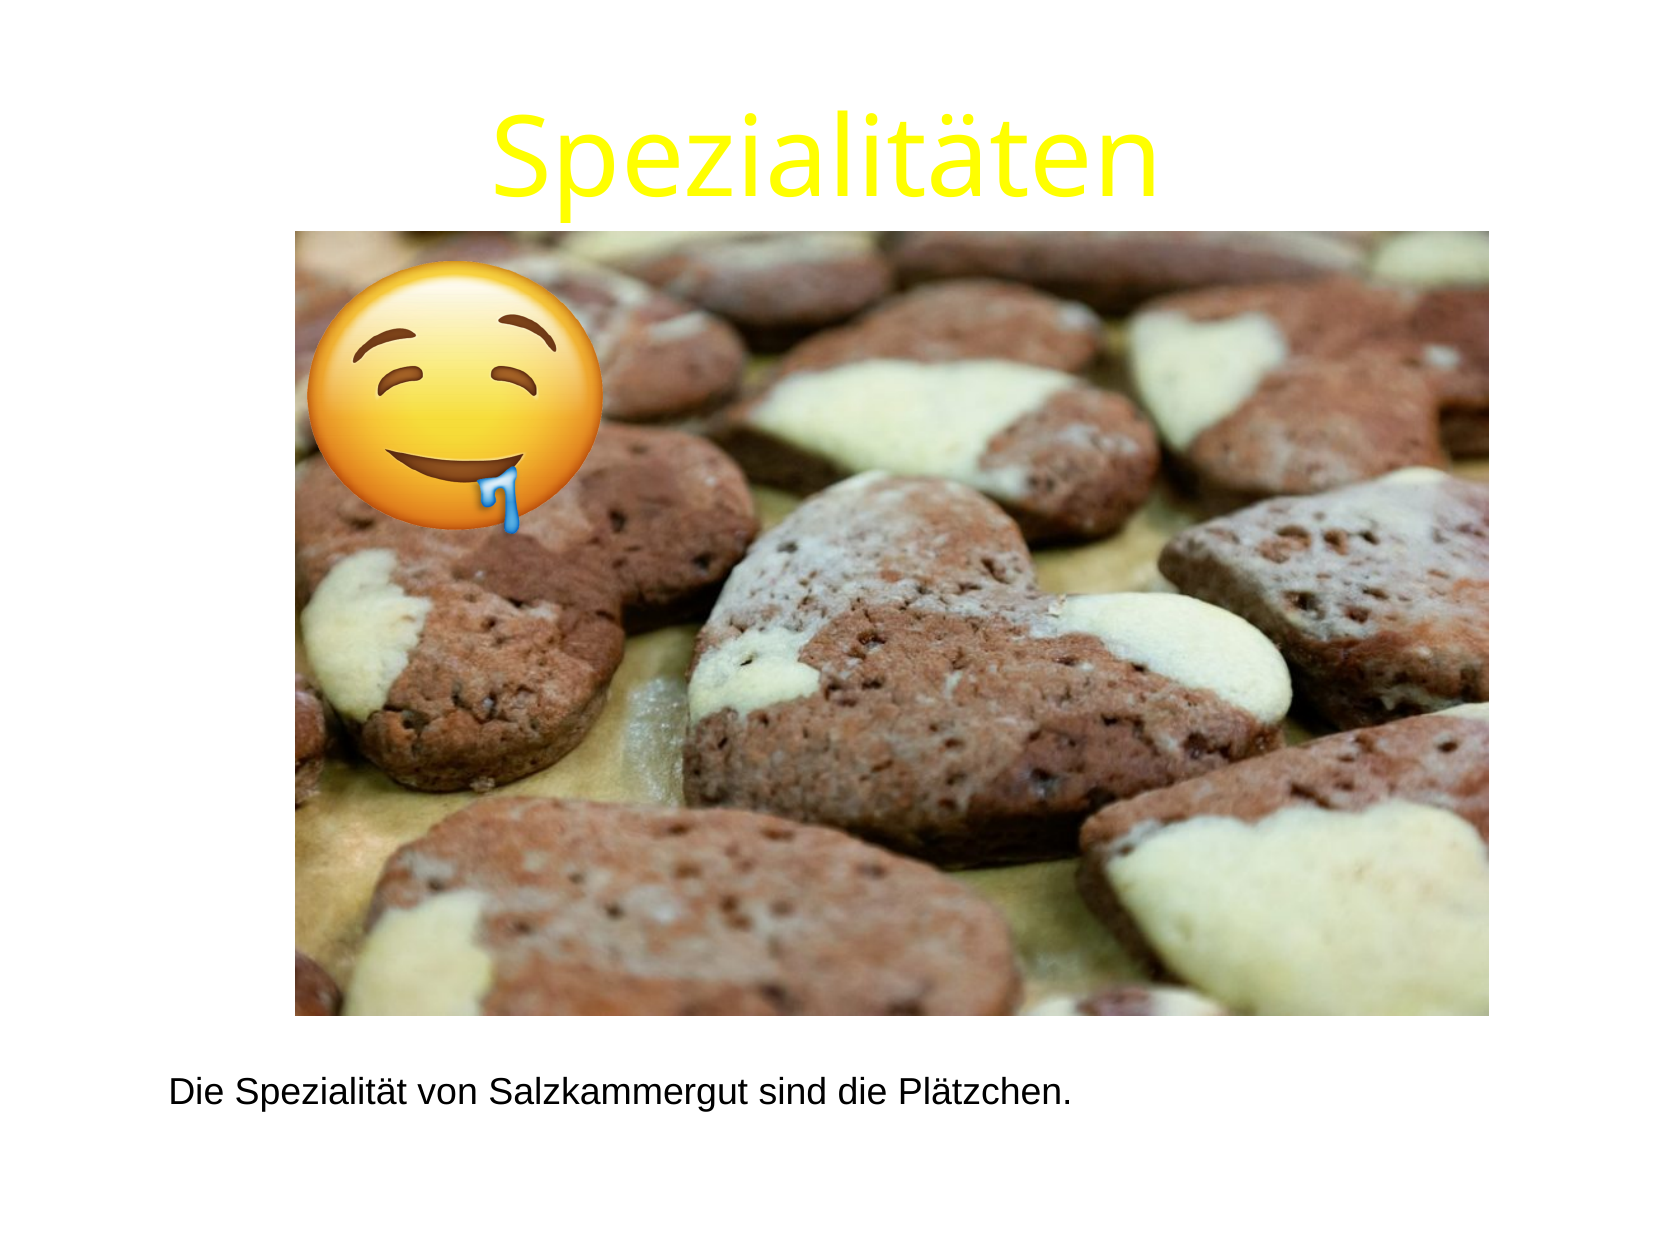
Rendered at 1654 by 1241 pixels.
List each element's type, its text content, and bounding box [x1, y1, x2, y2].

picture [295, 231, 1489, 1016]
title Spezialitäten [82, 49, 1571, 257]
text_box Die Spezialität von Salzkammergut sind die Plätzchen. [153, 1062, 1453, 1120]
